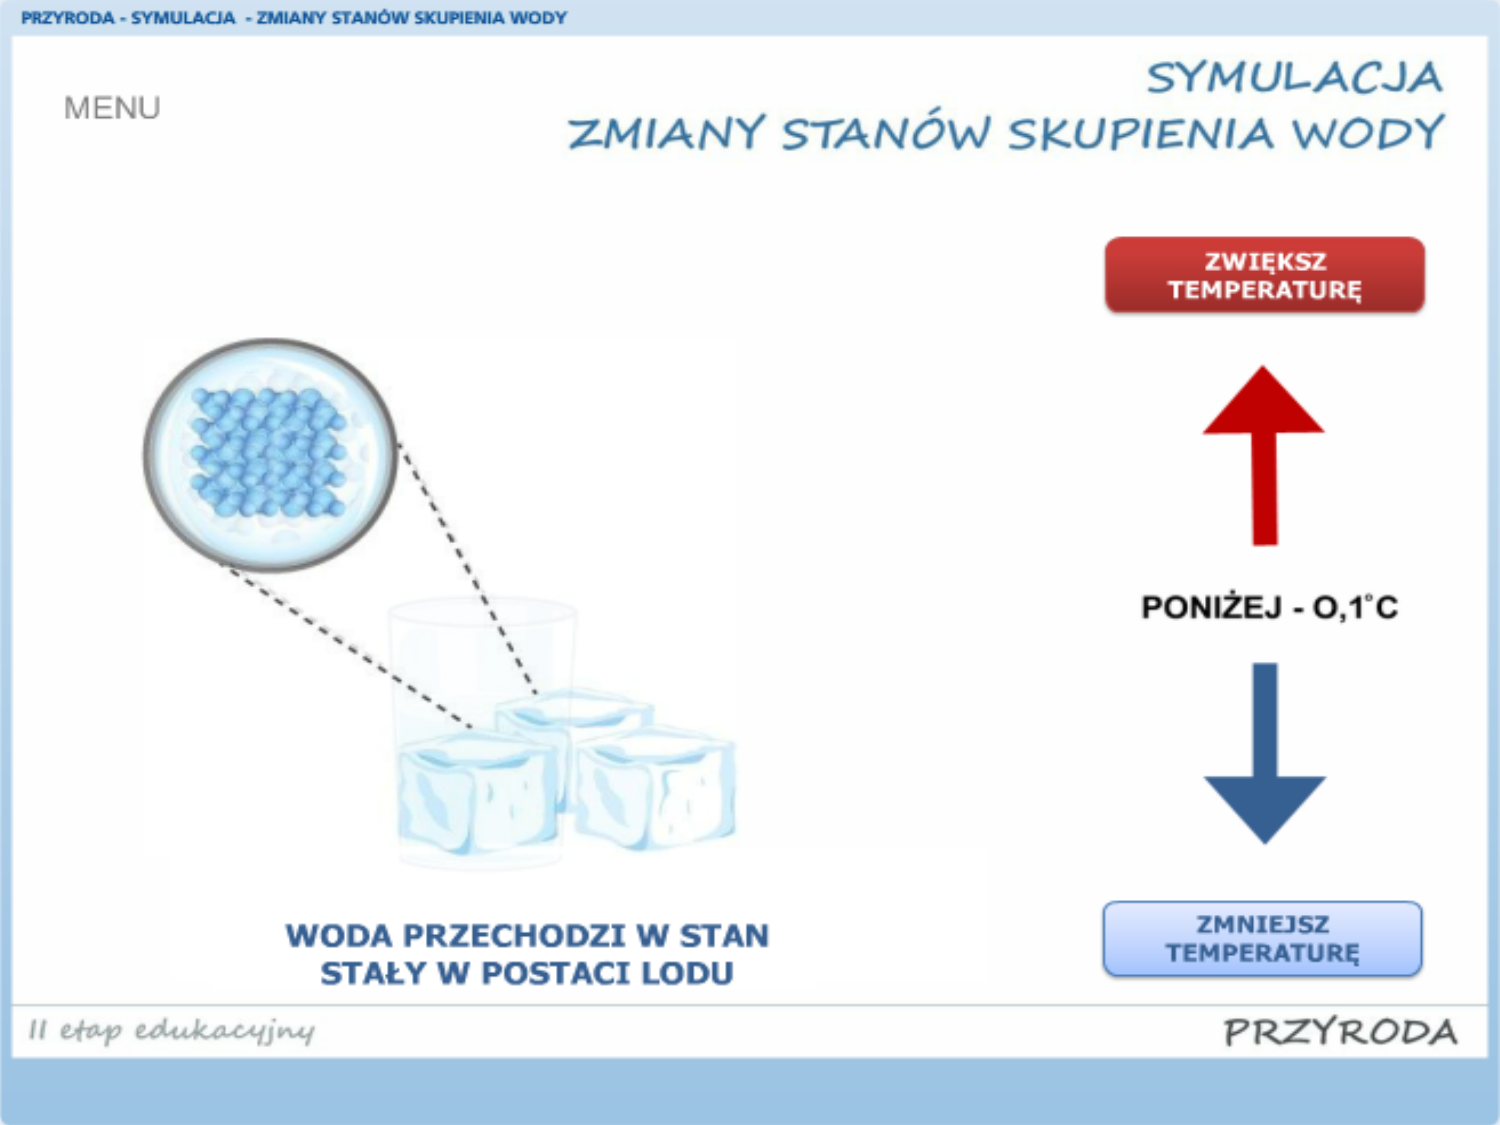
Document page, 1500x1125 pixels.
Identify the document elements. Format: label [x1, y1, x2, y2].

picture [0, 0, 1500, 1125]
text_box [1101, 890, 1419, 973]
text_box [47, 82, 176, 141]
text_box [1101, 234, 1419, 317]
